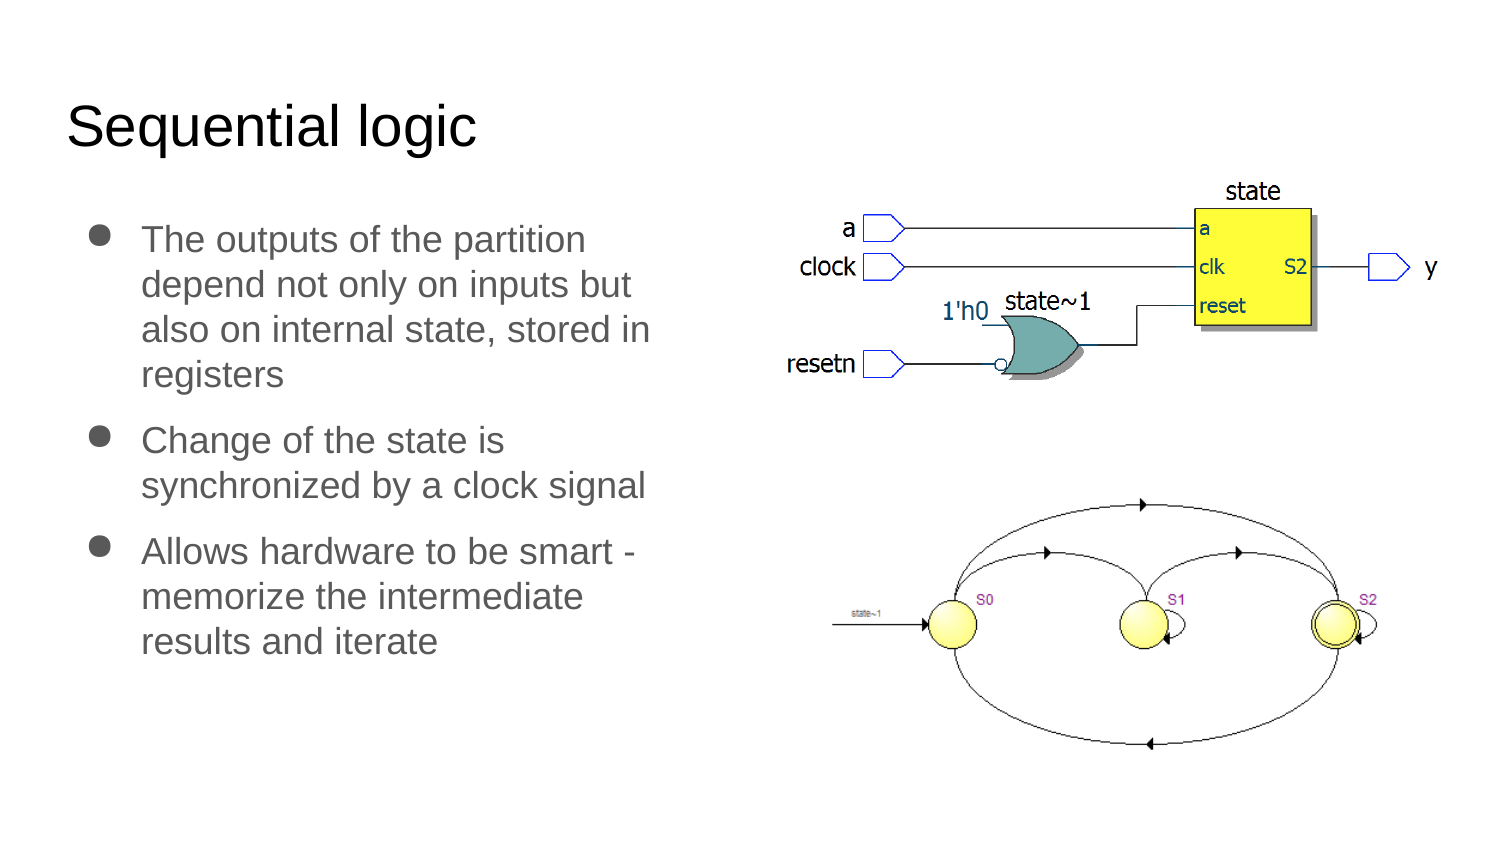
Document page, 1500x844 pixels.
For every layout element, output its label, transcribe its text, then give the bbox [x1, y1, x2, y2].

picture [812, 478, 1407, 769]
title Sequential logic [51, 72, 1449, 167]
list The outputs of the partition depend not only on inputs but also on internal state, stored in registers Change of the state is synchronized by a clock signal Allows hardware to be smart - memorize the intermediate results and iterate [51, 199, 708, 769]
picture [770, 166, 1449, 415]
